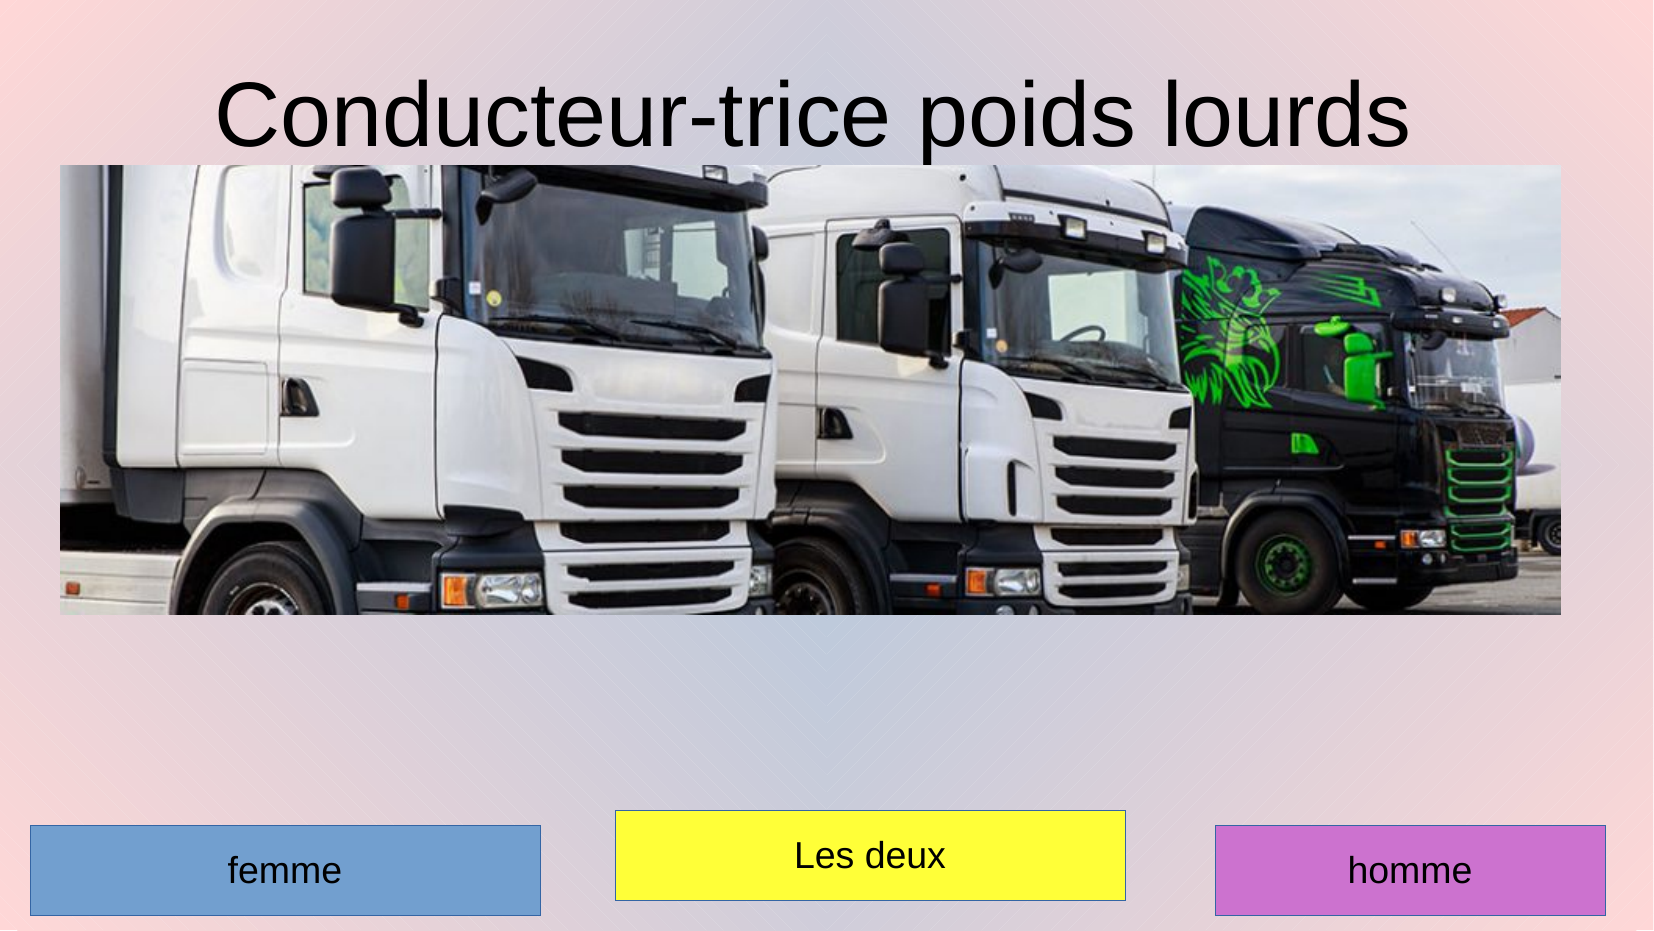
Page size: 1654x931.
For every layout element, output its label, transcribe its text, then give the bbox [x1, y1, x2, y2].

text_box homme [1215, 825, 1606, 916]
title Conducteur-trice poids lourds [82, 37, 1571, 193]
text_box femme [30, 825, 541, 916]
picture [60, 165, 1561, 616]
text_box Les deux [615, 810, 1126, 901]
